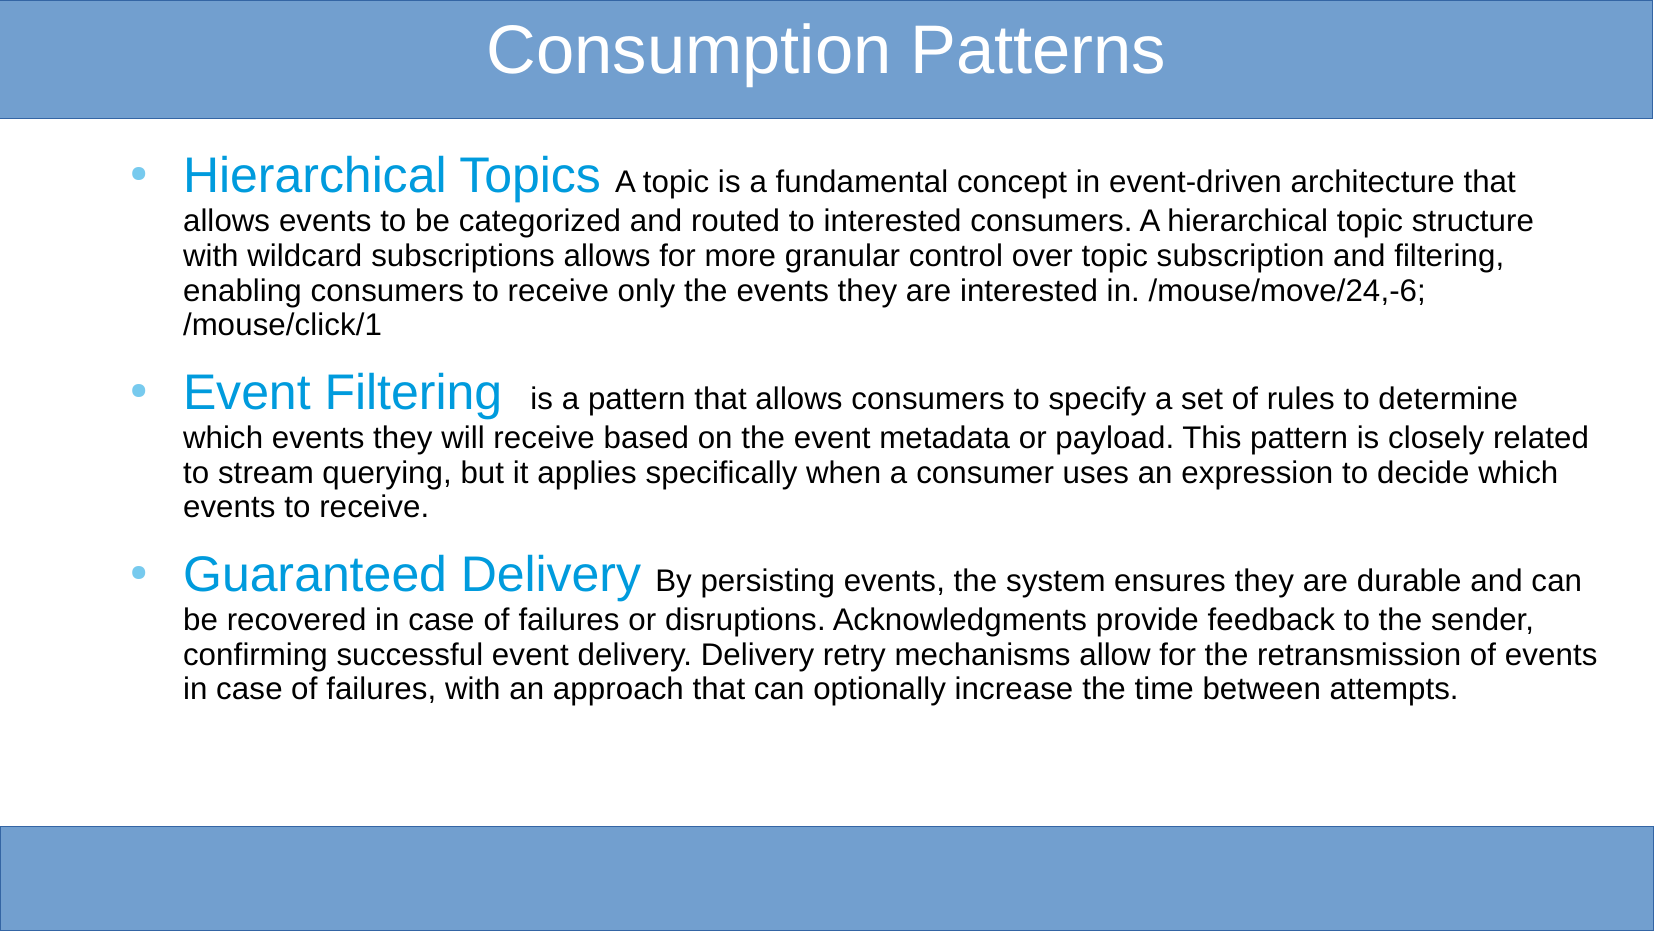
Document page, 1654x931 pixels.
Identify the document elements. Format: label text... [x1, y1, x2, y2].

list Hierarchical Topics A topic is a fundamental concept in event-driven architecture that allows events to be categorized and routed to interested consumers. A hierarchical topic structure with wildcard subscriptions allows for more granular control over topic subscription and filtering, enabling consumers to receive only the events they are interested in. /mouse/move/24,-6; /mouse/click/1 Event Filtering is a pattern that allows consumers to specify a set of rules to determine which events they will receive based on the event metadata or payload. This pattern is closely related to stream querying, but it applies specifically when a consumer uses an expression to decide which events to receive. Guaranteed Delivery By persisting events, the system ensures they are durable and can be recovered in case of failures or disruptions. Acknowledgments provide feedback to the sender, confirming successful event delivery. Delivery retry mechanisms allow for the retransmission of events in case of failures, with an approach that can optionally increase the time between attempts. [112, 147, 1601, 688]
title Consumption Patterns [59, 10, 1595, 89]
